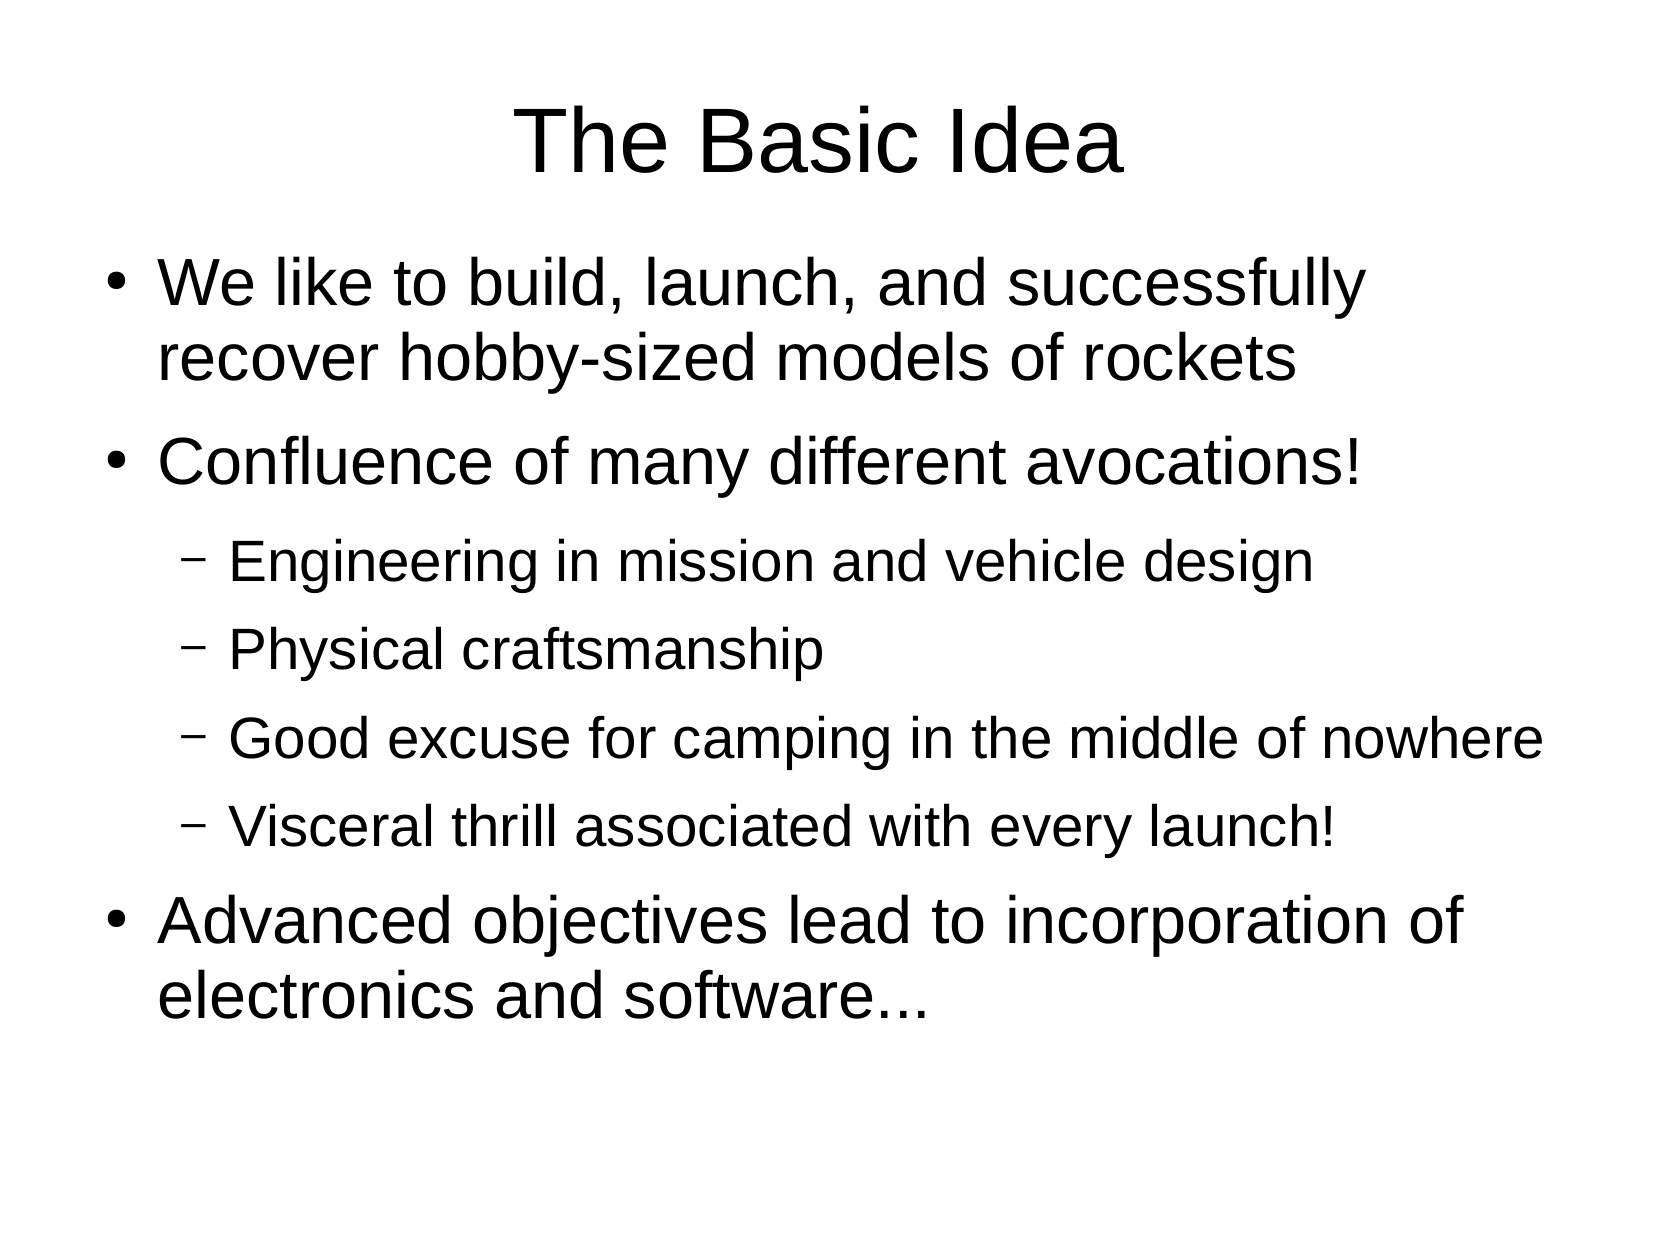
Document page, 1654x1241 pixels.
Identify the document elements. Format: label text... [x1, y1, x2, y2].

title The Basic Idea [75, 37, 1564, 245]
list We like to build, launch, and successfully recover hobby-sized models of rockets Confluence of many different avocations! Engineering in mission and vehicle design Physical craftsmanship Good excuse for camping in the middle of nowhere Visceral thrill associated with every launch! Advanced objectives lead to incorporation of electronics and software... [86, 244, 1576, 1064]
